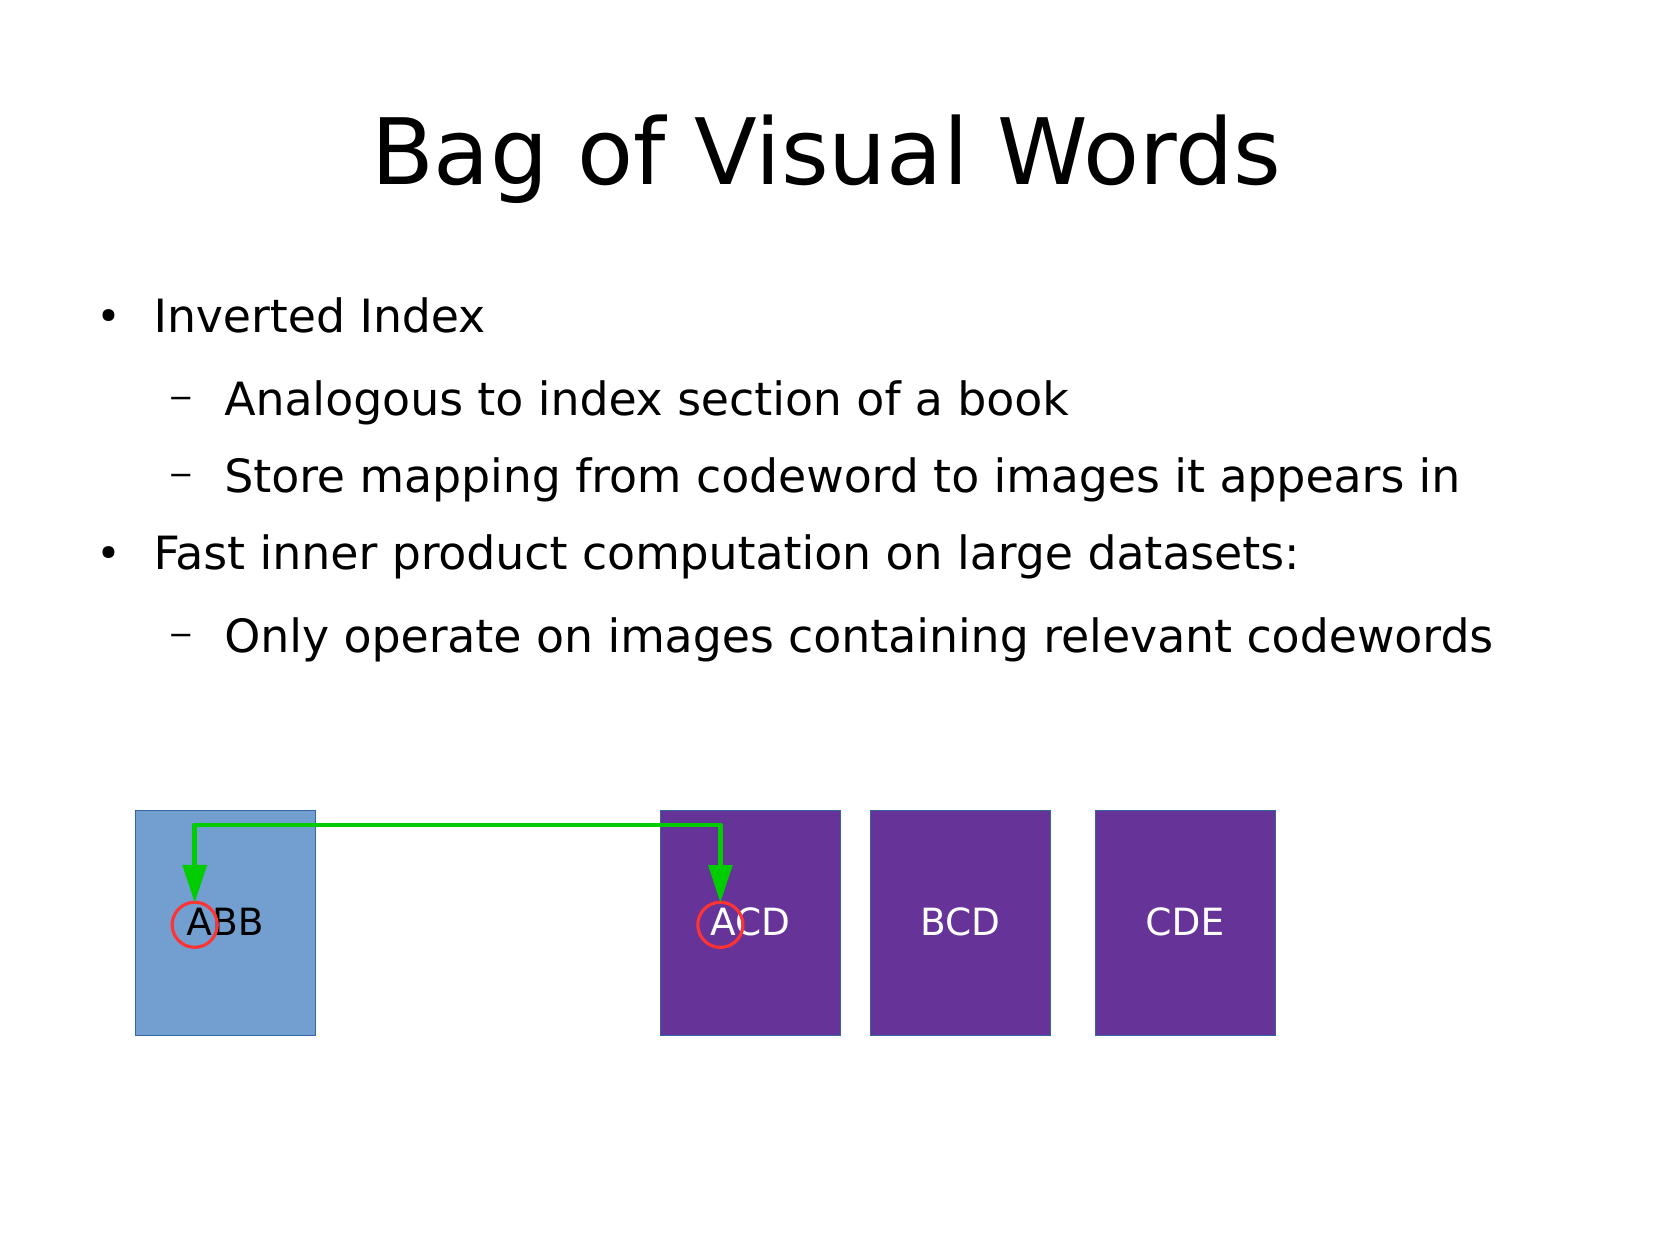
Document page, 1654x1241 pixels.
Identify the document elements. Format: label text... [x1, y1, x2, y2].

text_box BCD [870, 810, 1051, 1036]
text_box ACD [660, 810, 841, 1036]
text_box ABB [174, 904, 215, 945]
text_box ACD [700, 904, 740, 945]
title Bag of Visual Words [82, 49, 1571, 257]
text_box ABB [219, 922, 231, 932]
text_box CDE [1095, 810, 1276, 1036]
text_box ABB [135, 810, 316, 1036]
text_box ABB [219, 911, 230, 919]
list Inverted Index Analogous to index section of a book Store mapping from codeword to images it appears in Fast inner product computation on large datasets: Only operate on images containing relevant codewords [82, 290, 1571, 706]
